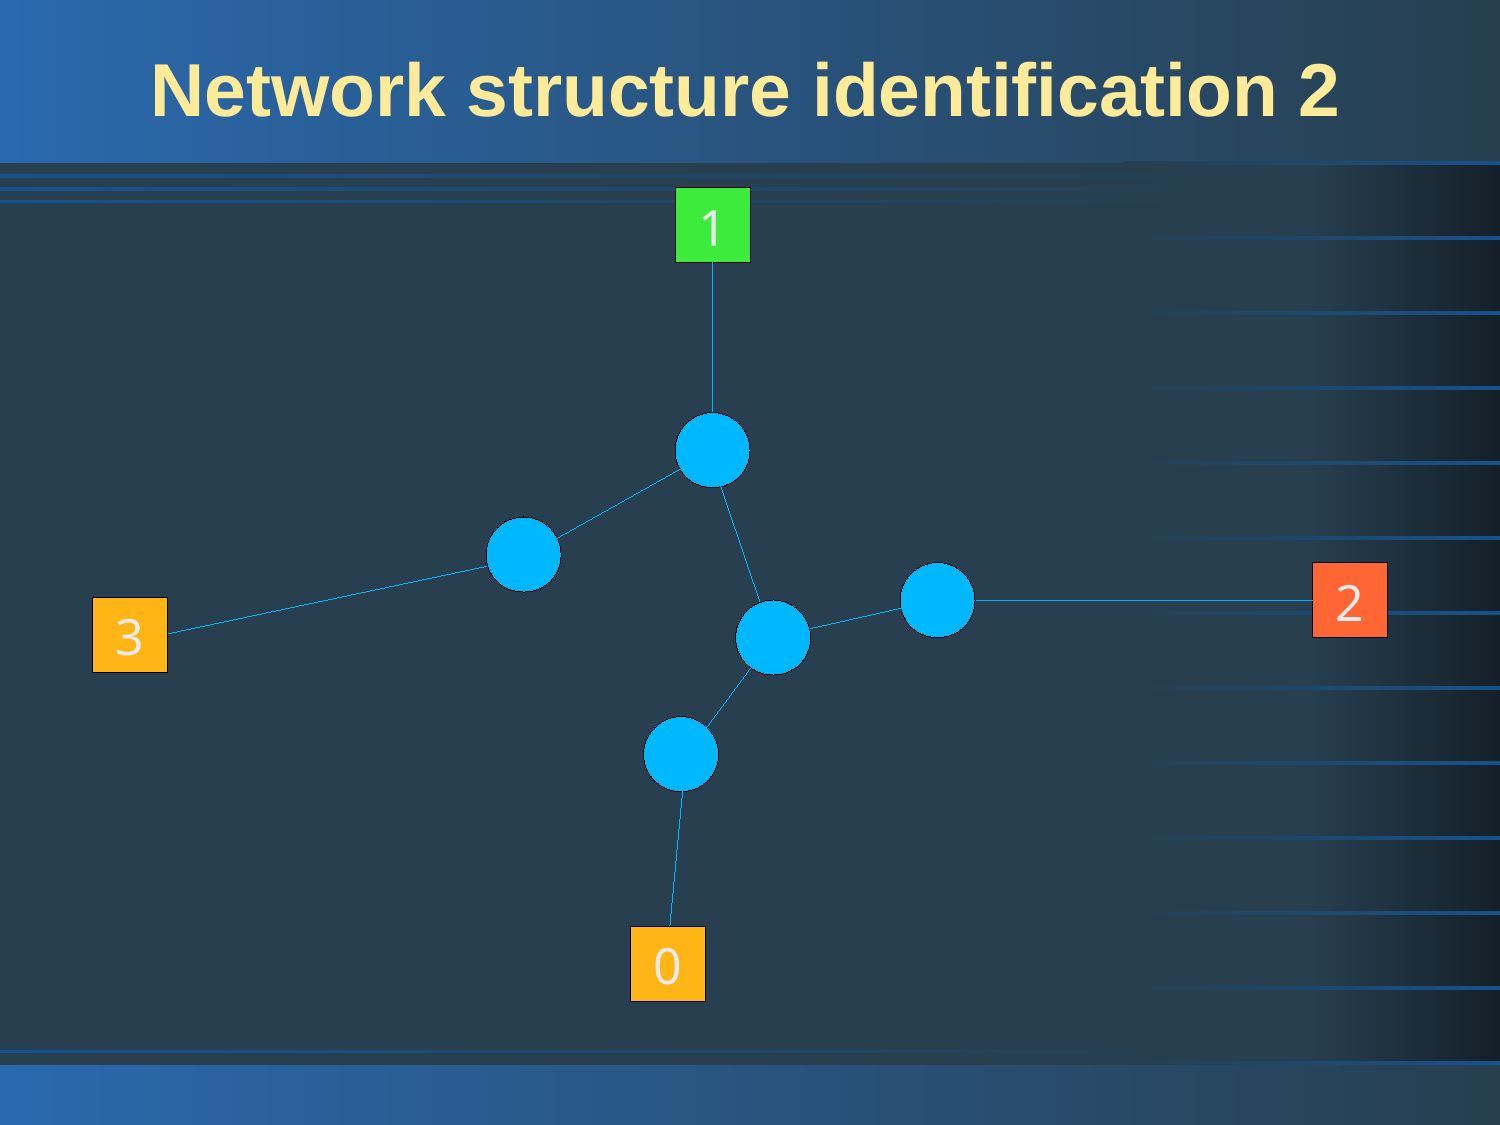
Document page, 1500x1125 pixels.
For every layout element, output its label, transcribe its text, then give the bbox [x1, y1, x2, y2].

title Network structure identification 2 [83, 24, 1409, 151]
text_box 2 [1312, 562, 1388, 638]
text_box [486, 516, 562, 593]
text_box [900, 562, 976, 638]
text_box [735, 599, 811, 676]
text_box 3 [92, 597, 168, 673]
text_box [675, 412, 751, 488]
text_box 1 [675, 187, 751, 263]
text_box 0 [630, 926, 706, 1002]
text_box [643, 716, 719, 792]
